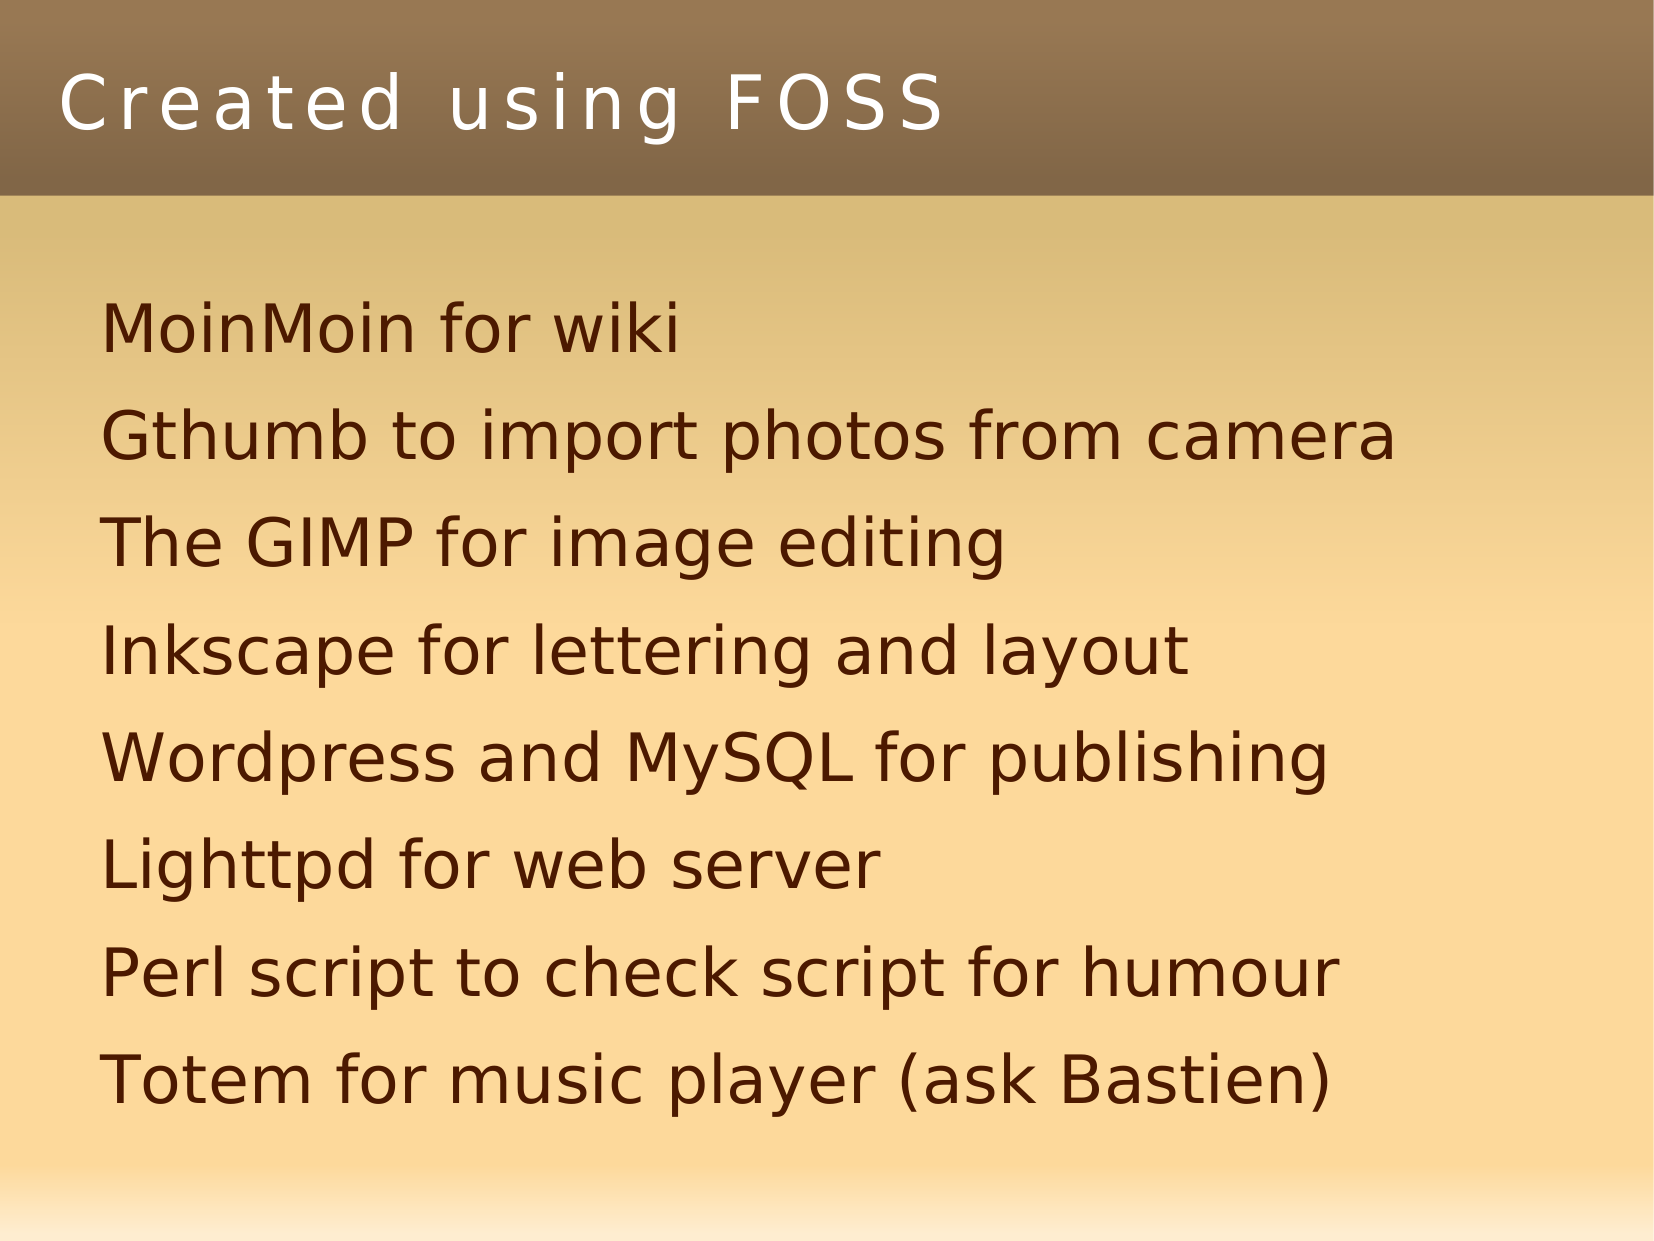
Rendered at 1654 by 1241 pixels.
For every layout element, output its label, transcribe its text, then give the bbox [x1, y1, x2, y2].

list MoinMoin for wiki Gthumb to import photos from camera The GIMP for image editing Inkscape for lettering and layout Wordpress and MySQL for publishing Lighttpd for web server Perl script to check script for humour Totem for music player (ask Bastien) [82, 290, 1571, 1120]
title Created using FOSS [59, 29, 1595, 178]
picture [0, 0, 1654, 1241]
